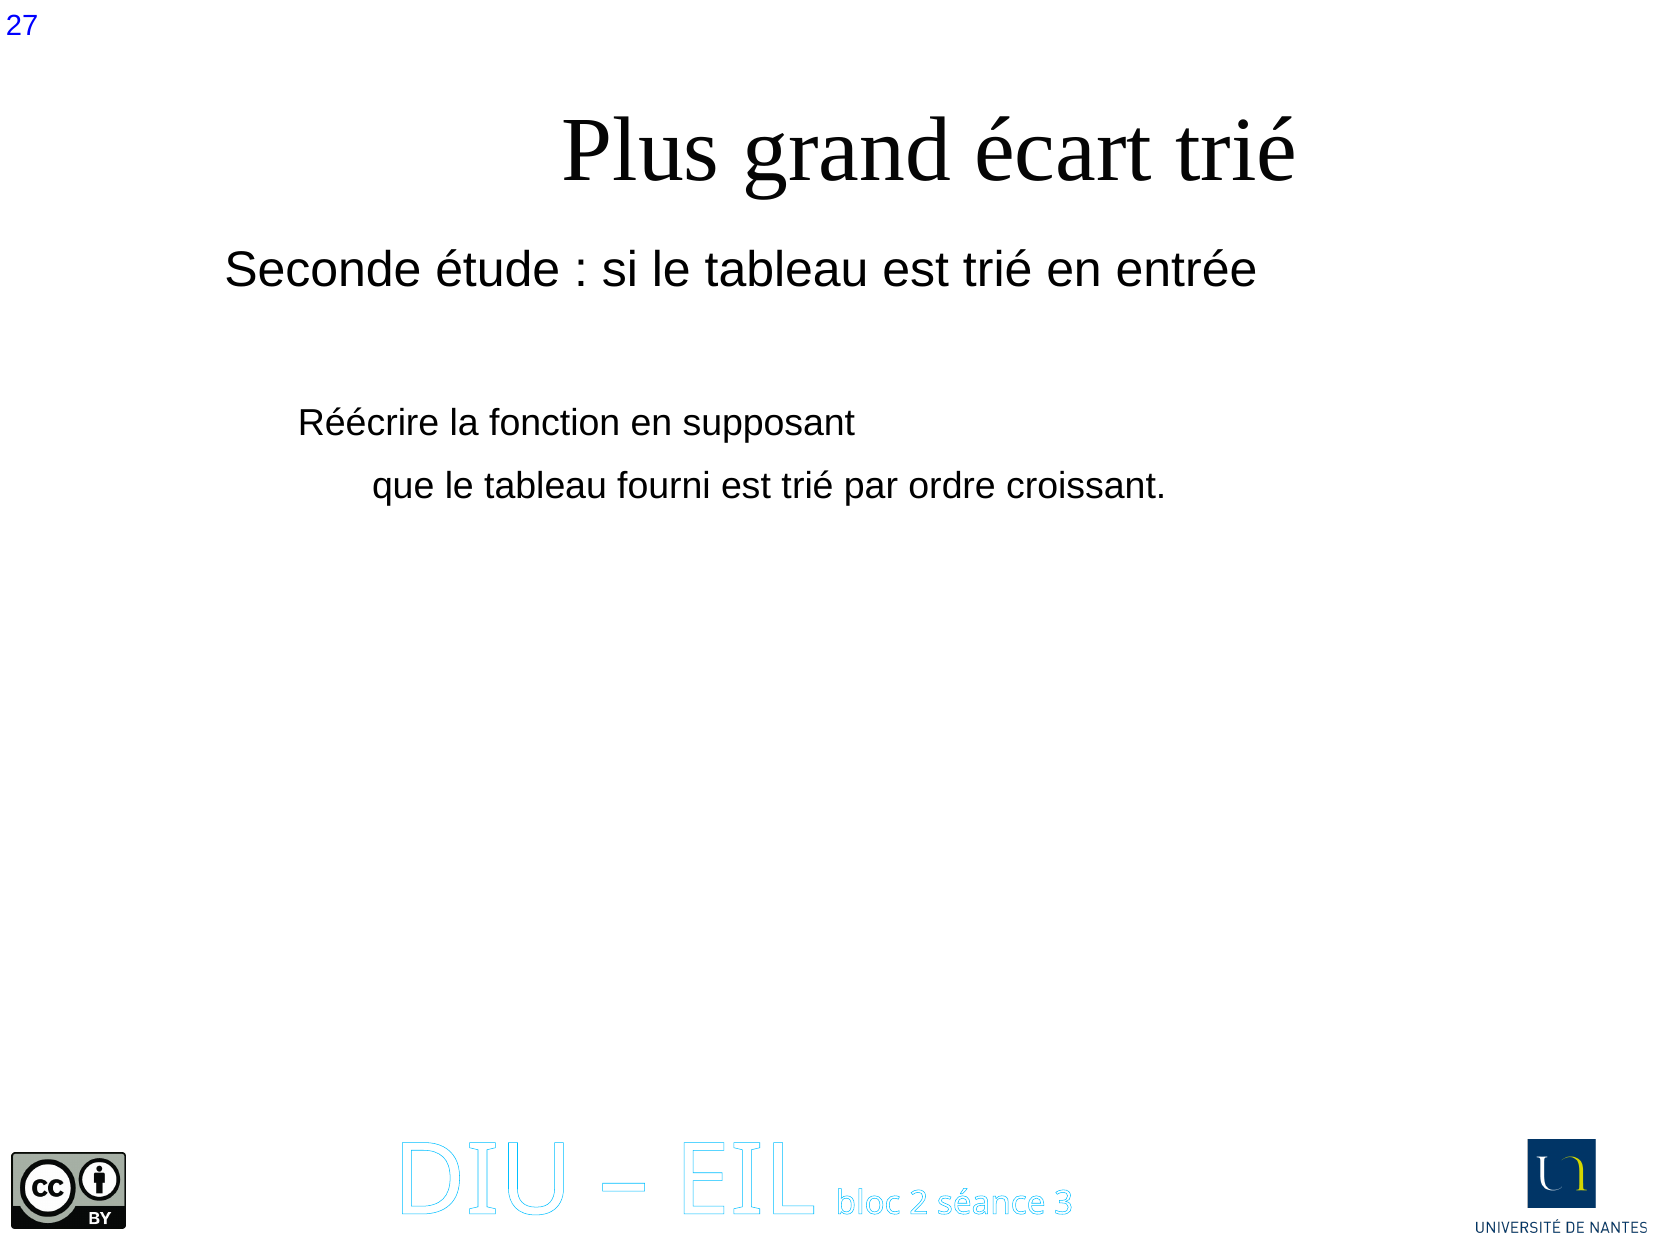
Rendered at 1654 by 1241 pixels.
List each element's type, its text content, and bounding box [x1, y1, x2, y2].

picture [1028, 1195, 1045, 1215]
picture [886, 1195, 900, 1215]
picture [602, 1182, 645, 1192]
text_box Seconde étude : si le tableau est trié en entrée Réécrire la fonction en supposant que le tableau fourni est trié par ordre croissant. [224, 213, 1501, 754]
picture [938, 1195, 952, 1215]
picture [733, 1142, 761, 1215]
picture [1012, 1195, 1026, 1215]
picture [866, 1195, 884, 1215]
picture [838, 1188, 855, 1215]
picture [683, 1142, 725, 1215]
picture [469, 1142, 496, 1215]
picture [972, 1195, 988, 1215]
picture [402, 1142, 460, 1215]
picture [11, 1152, 126, 1229]
picture [1476, 1139, 1647, 1233]
picture [1055, 1189, 1072, 1215]
picture [992, 1195, 1009, 1215]
picture [910, 1189, 927, 1215]
title Plus grand écart trié [265, 47, 1595, 252]
picture [858, 1188, 863, 1215]
picture [954, 1188, 971, 1215]
picture [773, 1142, 815, 1215]
picture [508, 1142, 564, 1216]
